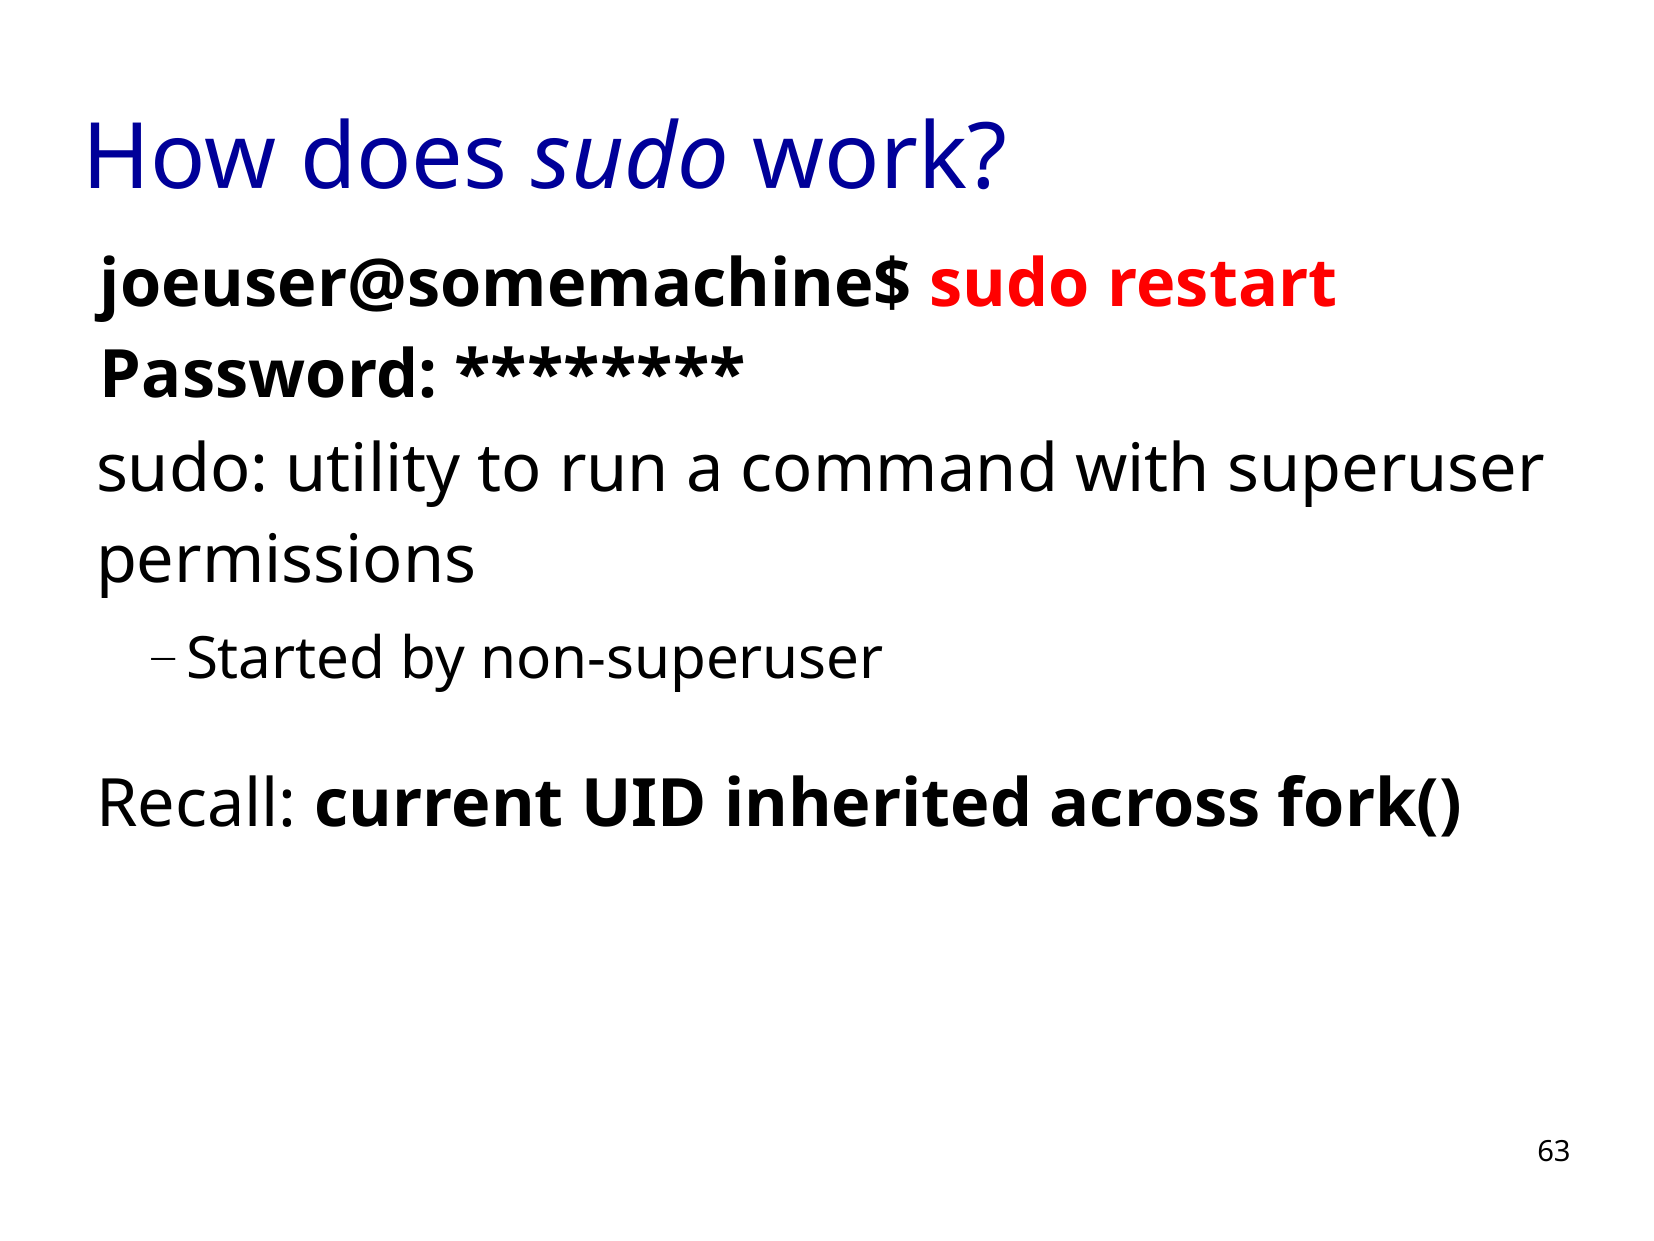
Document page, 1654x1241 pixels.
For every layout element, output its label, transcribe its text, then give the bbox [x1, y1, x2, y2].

list sudo: utility to run a command with superuser permissions Started by non-superuser Recall: current UID inherited across fork() [60, 496, 1571, 1096]
text_box joeuser@somemachine$ sudo restart Password: ******** [49, 228, 1591, 496]
title How does sudo work? [82, 49, 1571, 228]
